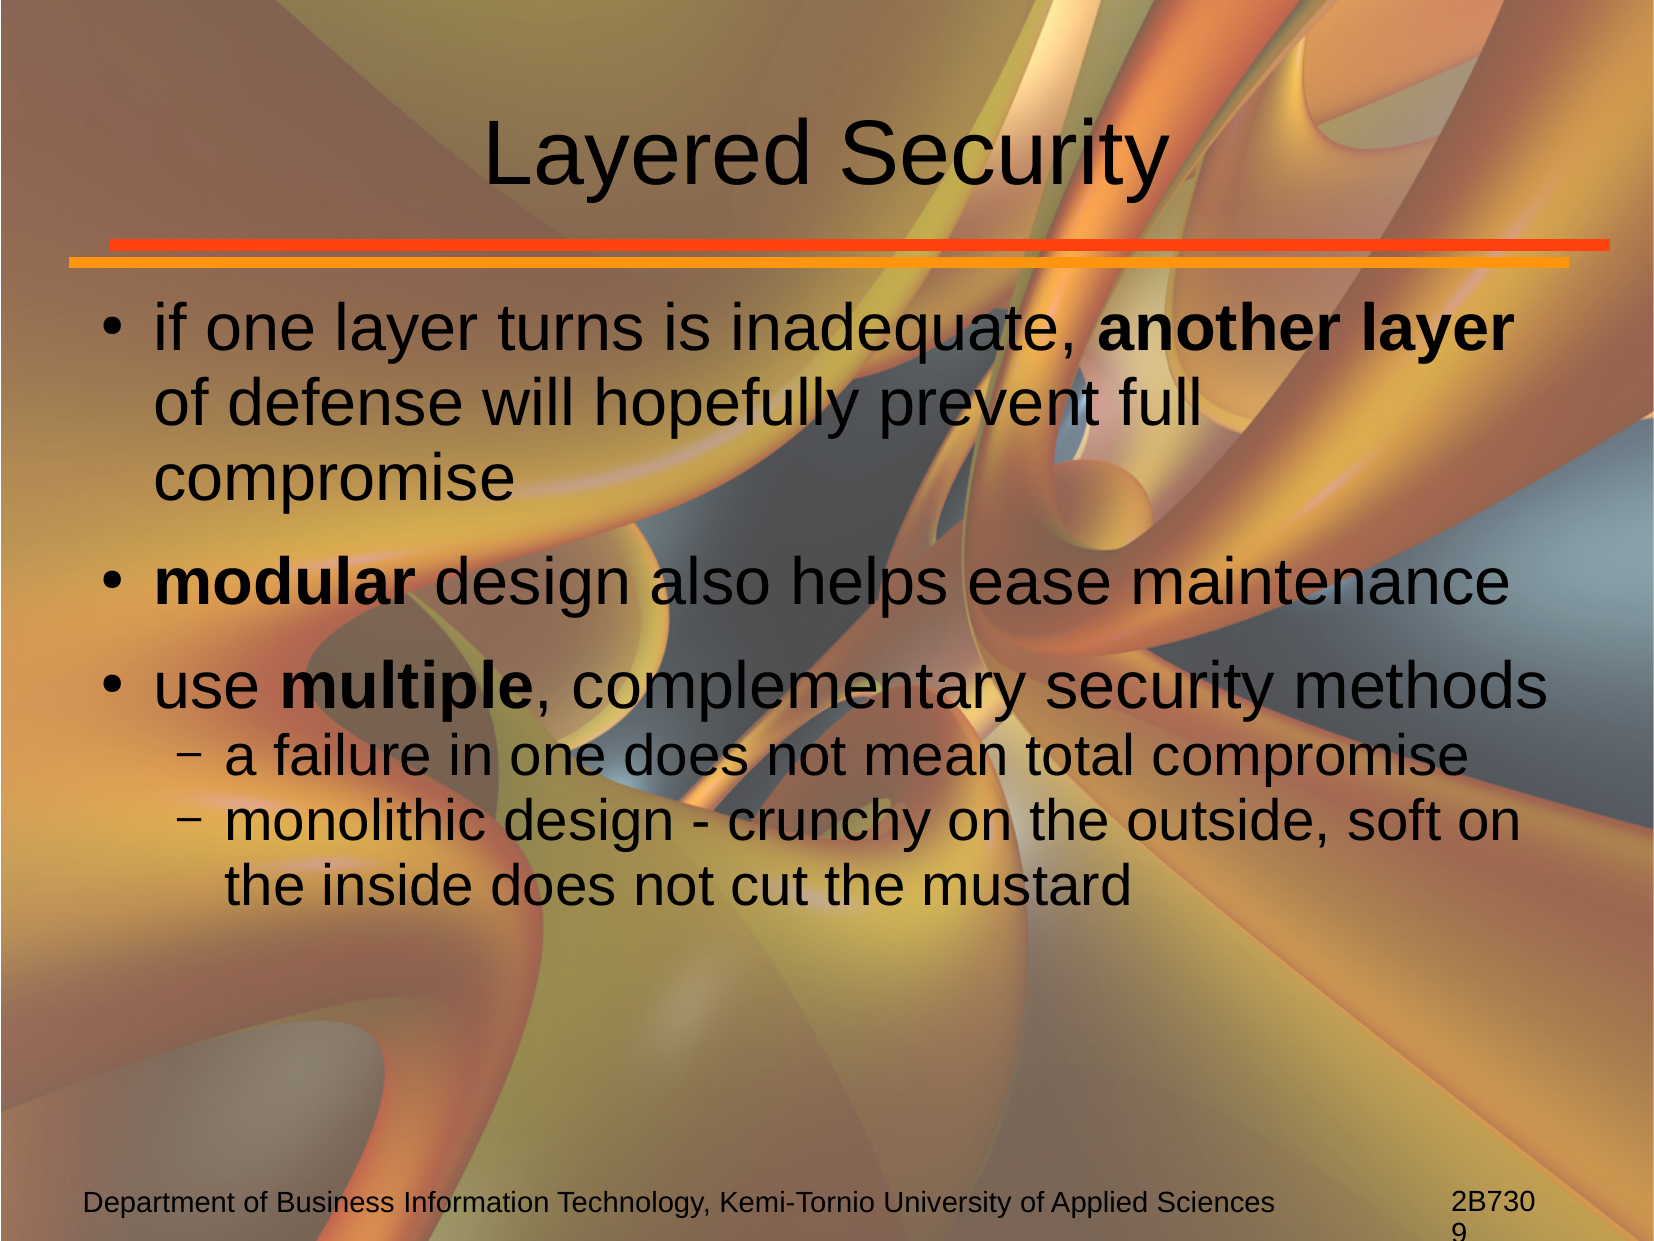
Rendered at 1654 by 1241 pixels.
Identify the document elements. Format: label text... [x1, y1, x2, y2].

title Layered Security [82, 56, 1571, 250]
list if one layer turns is inadequate, another layer of defense will hopefully prevent full compromise modular design also helps ease maintenance use multiple, complementary security methods a failure in one does not mean total compromise monolithic design - crunchy on the outside, soft on the inside does not cut the mustard [82, 290, 1571, 1094]
